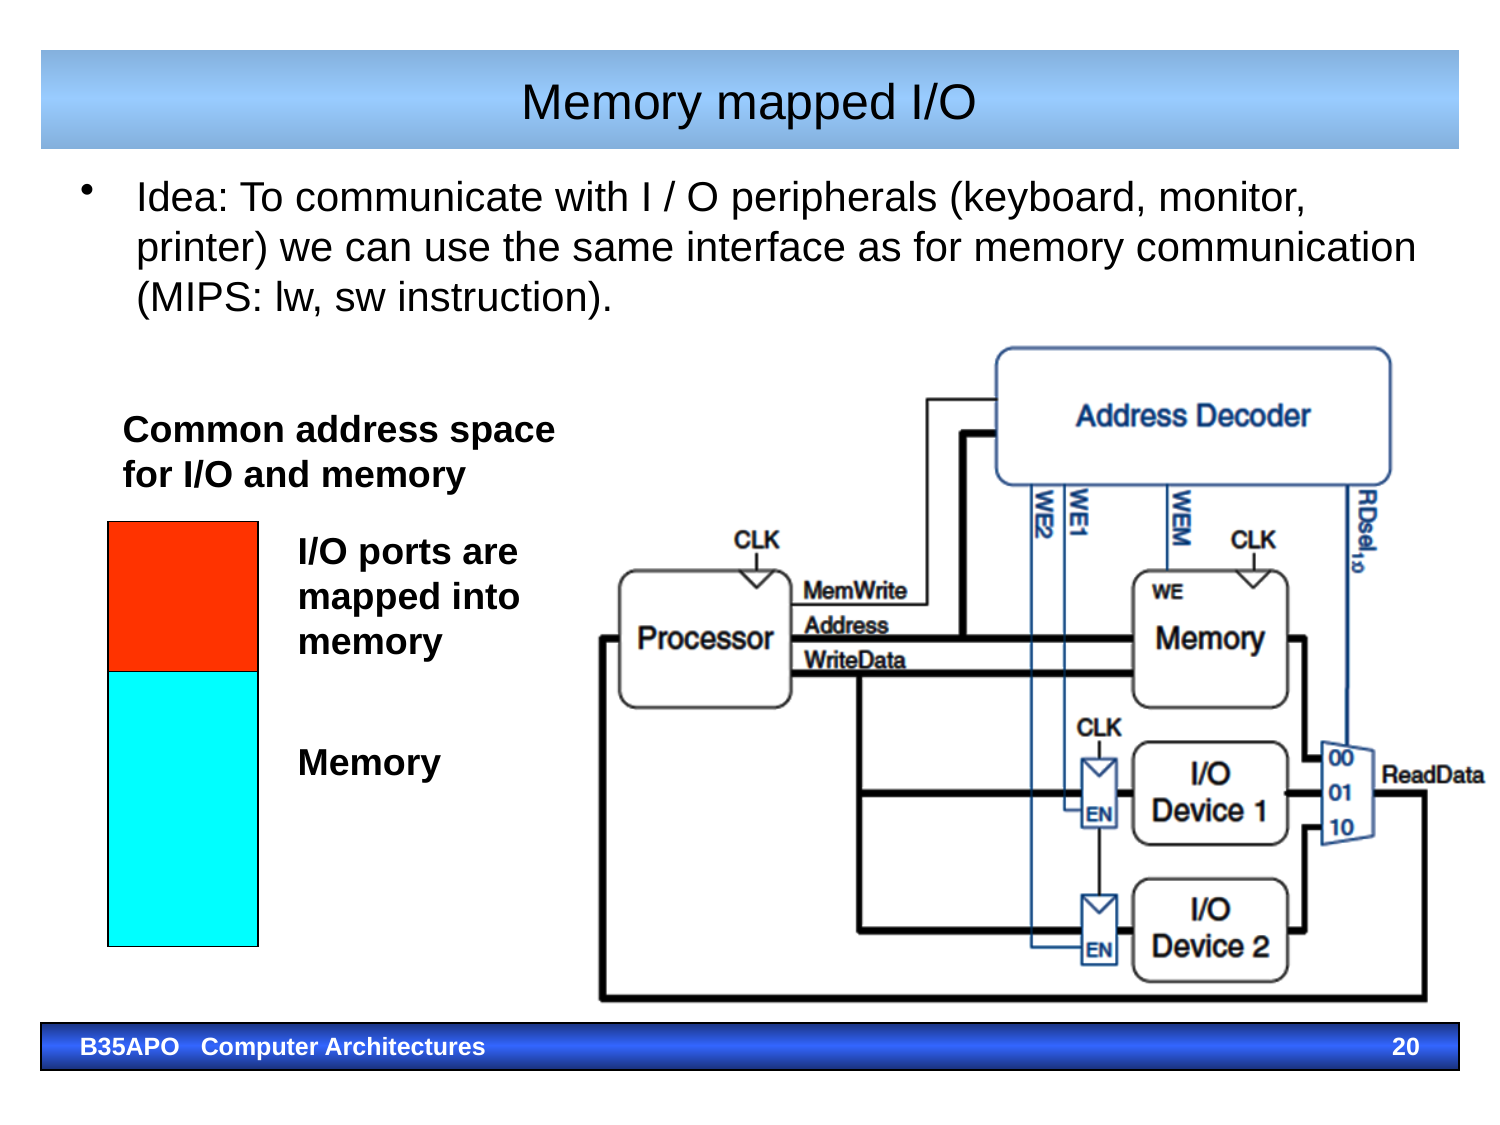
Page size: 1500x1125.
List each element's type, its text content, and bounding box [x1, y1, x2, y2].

text_box [107, 521, 258, 947]
title Memory mapped I/O [41, 50, 1459, 149]
picture [565, 333, 1500, 1010]
list Idea: To communicate with I / O peripherals (keyboard, monitor, printer) we can use the same interface as for memory communication (MIPS: lw, sw instruction). [64, 162, 1436, 989]
footer B35APO Computer Architectures [64, 1023, 1424, 1071]
slide_number <number> [1340, 1023, 1436, 1069]
text_box I/O ports are mapped into memory [282, 520, 565, 670]
text_box Common address space for I/O and memory [107, 397, 565, 502]
text_box Memory [282, 730, 565, 791]
